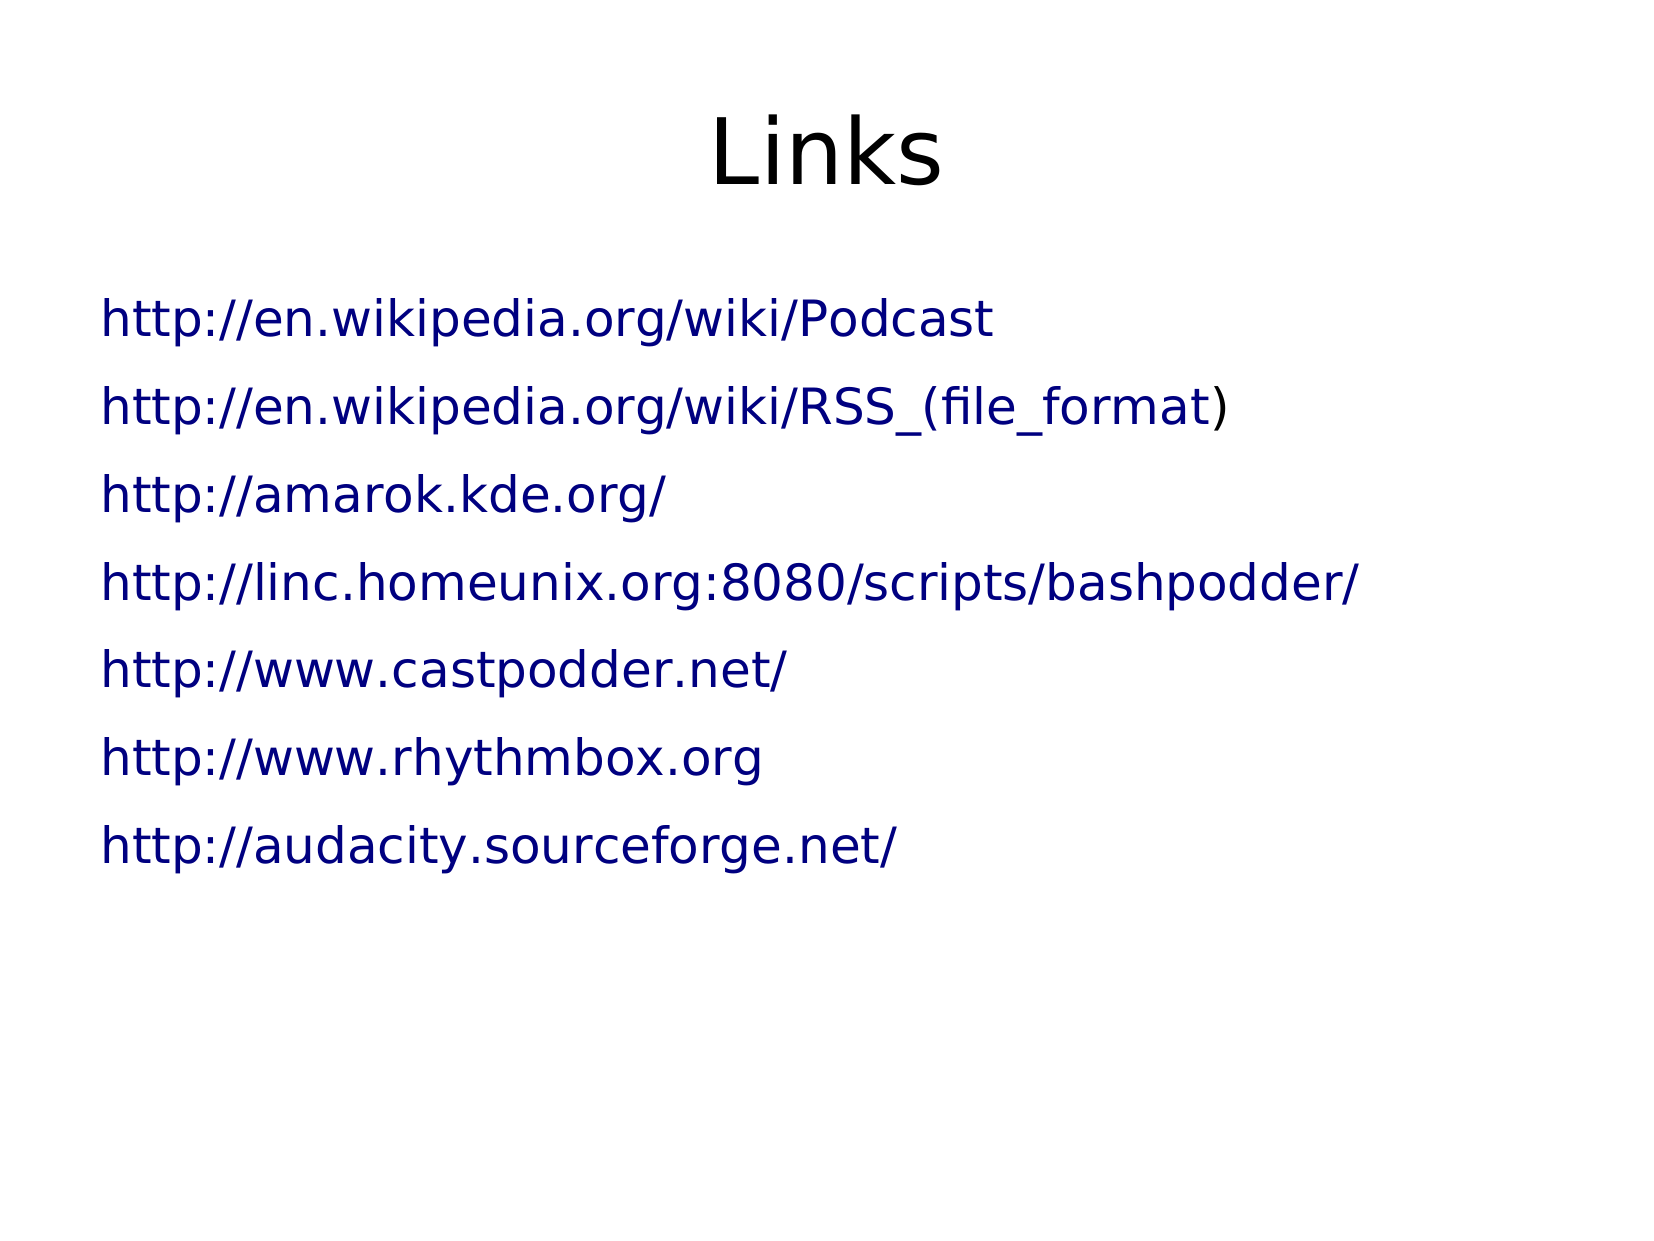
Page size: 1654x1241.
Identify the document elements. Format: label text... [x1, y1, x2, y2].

title Links [82, 49, 1571, 257]
list http://en.wikipedia.org/wiki/Podcast http://en.wikipedia.org/wiki/RSS_(file_format) http://amarok.kde.org/ http://linc.homeunix.org:8080/scripts/bashpodder/ http://www.castpodder.net/ http://www.rhythmbox.org http://audacity.sourceforge.net/ [82, 290, 1571, 1109]
